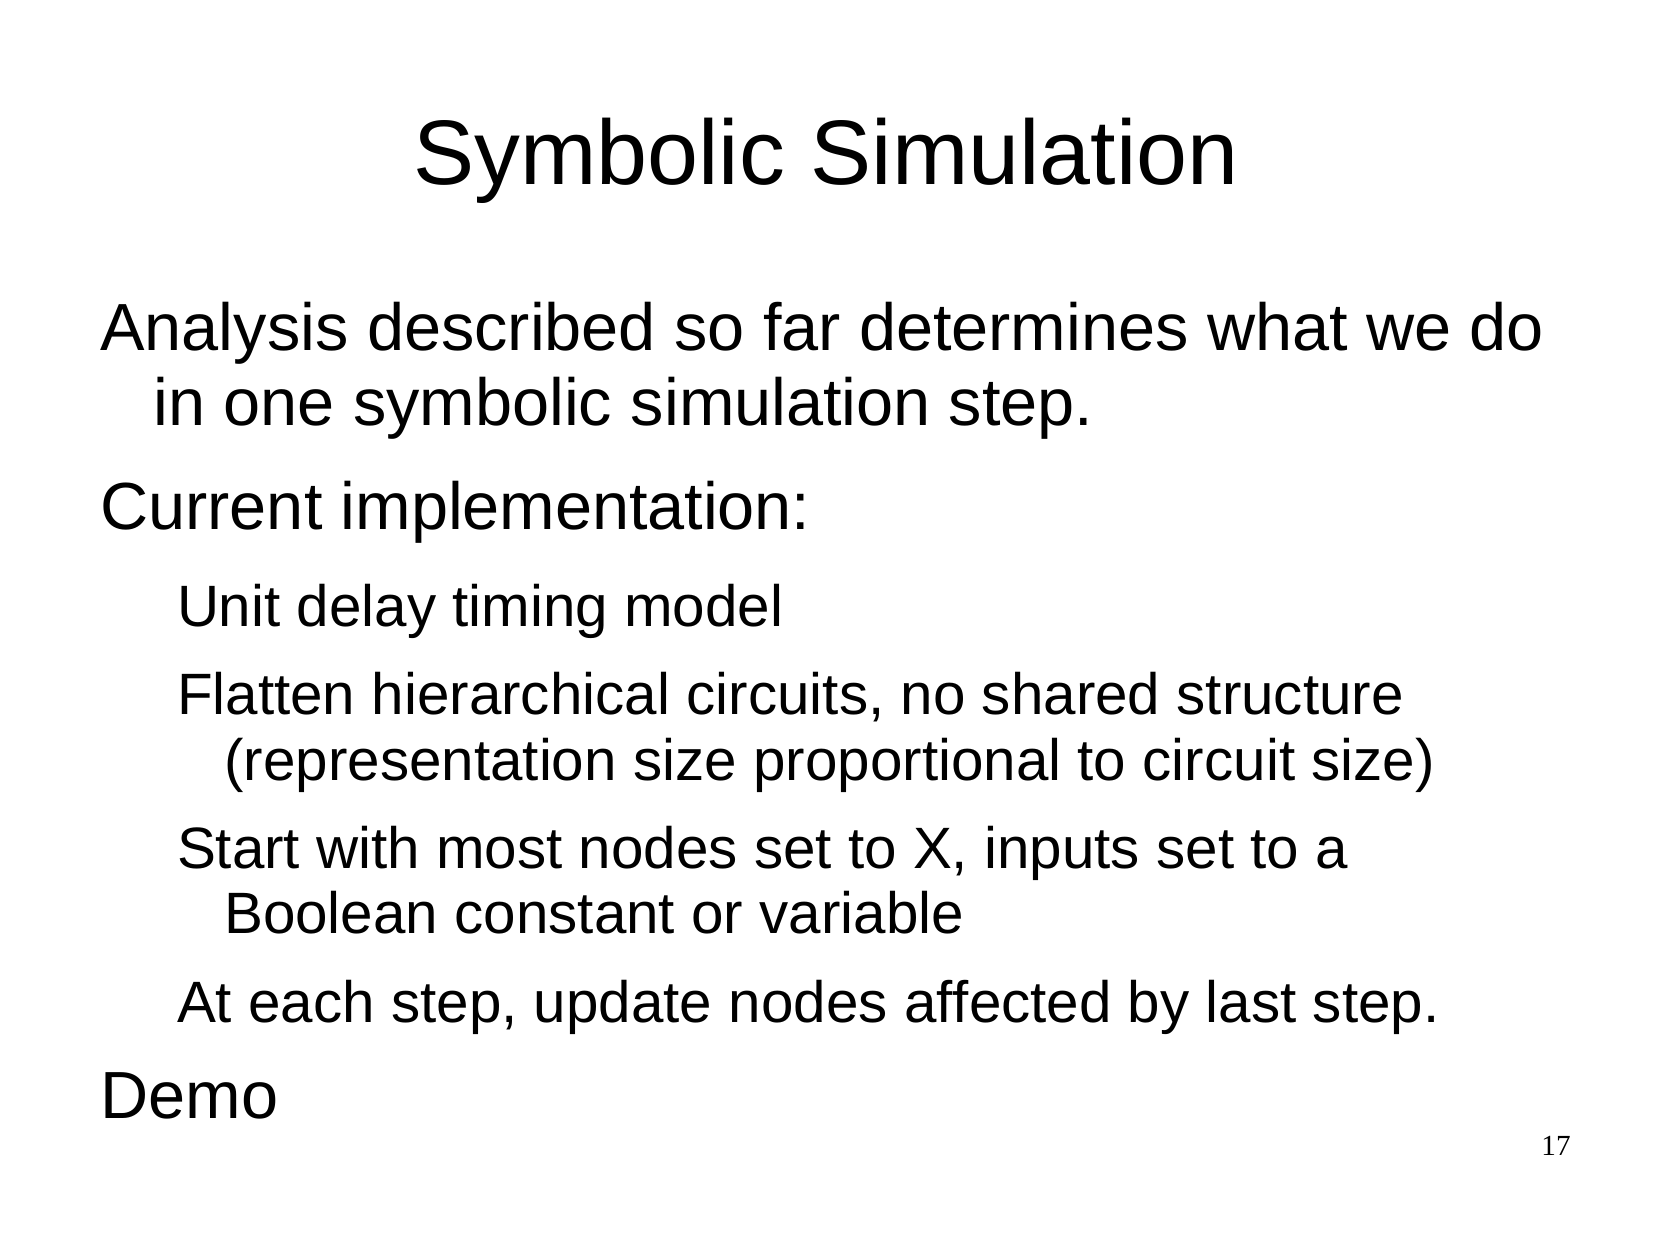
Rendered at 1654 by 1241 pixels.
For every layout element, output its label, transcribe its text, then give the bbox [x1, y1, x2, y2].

title Symbolic Simulation [82, 56, 1571, 250]
list Analysis described so far determines what we do in one symbolic simulation step. Current implementation: Unit delay timing model Flatten hierarchical circuits, no shared structure (representation size proportional to circuit size) Start with most nodes set to X, inputs set to a Boolean constant or variable At each step, update nodes affected by last step. Demo [82, 290, 1571, 1133]
